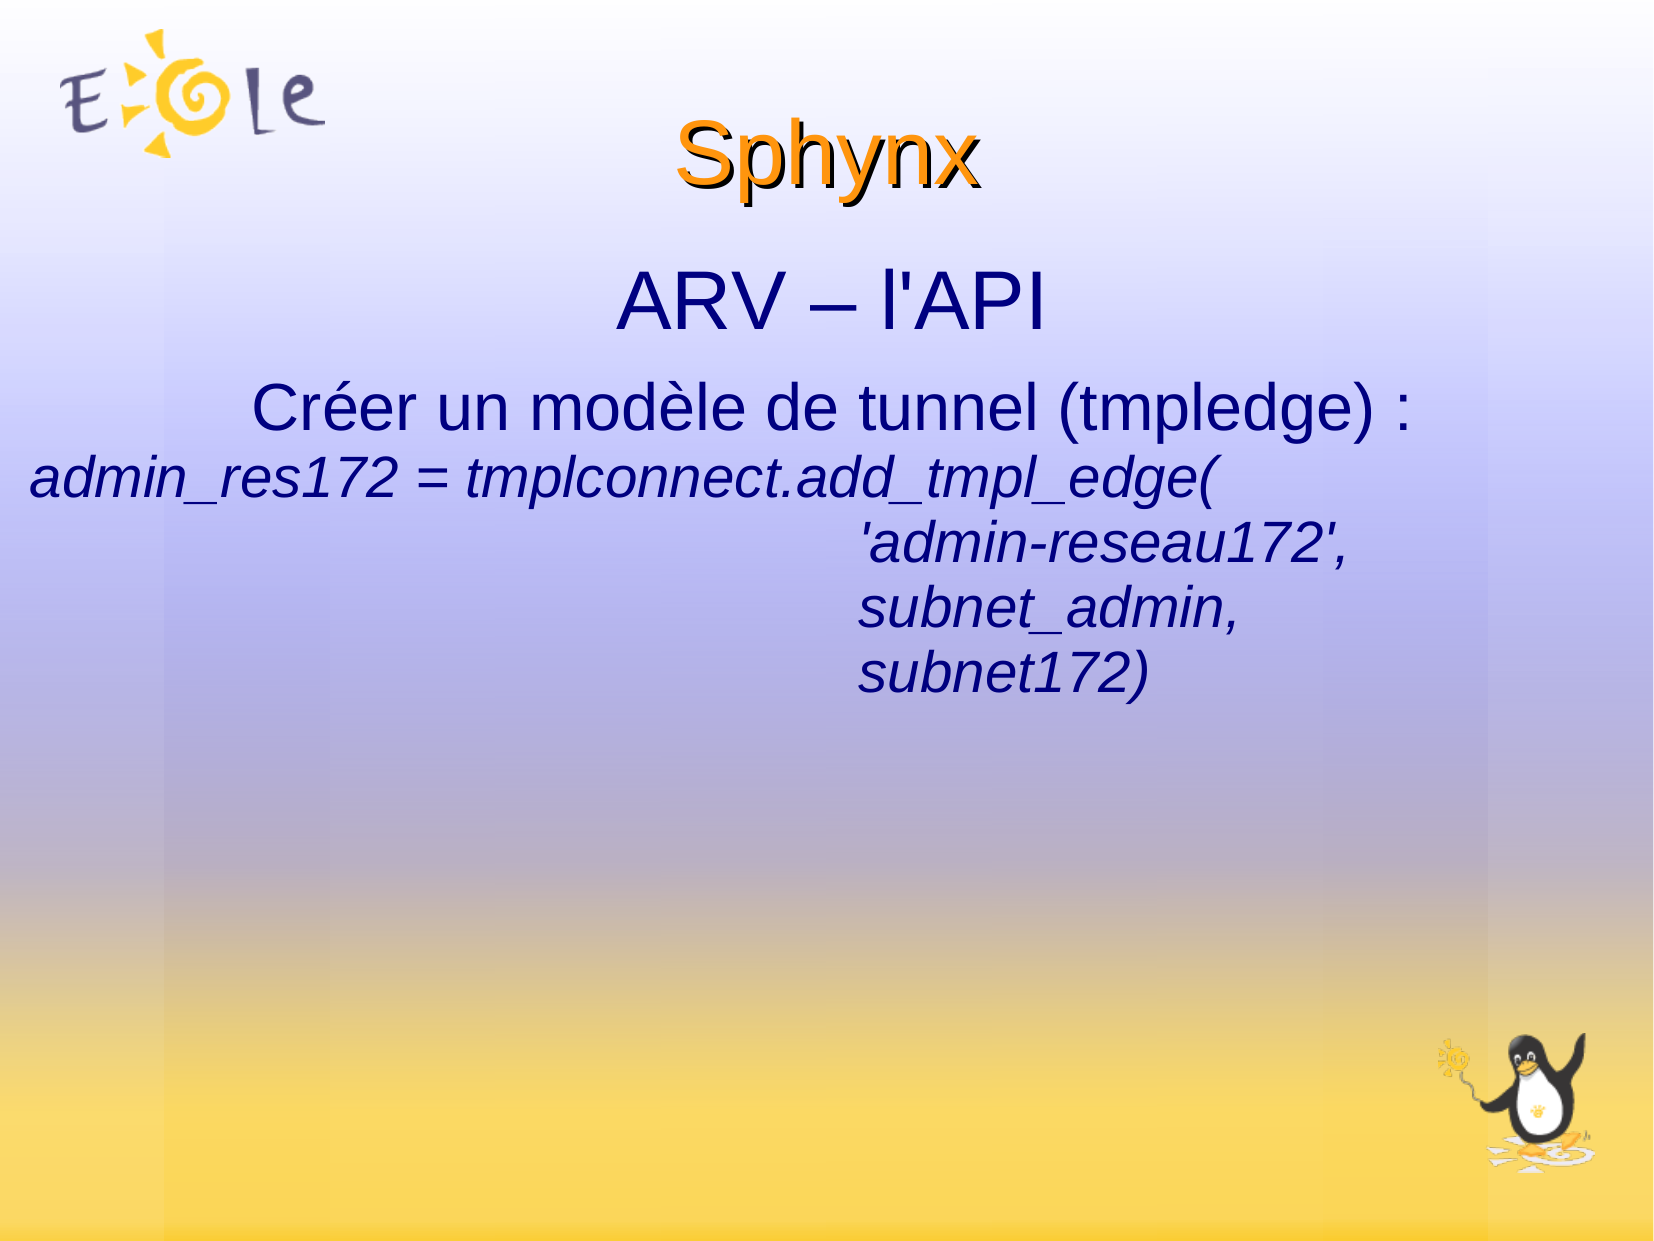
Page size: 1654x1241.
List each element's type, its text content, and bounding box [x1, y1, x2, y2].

picture [0, 0, 1654, 1241]
list ARV – l'API Créer un modèle de tunnel (tmpledge) : admin_res172 = tmplconnect.add_tmpl_edge( 'admin-reseau172', subnet_admin, subnet172) [29, 253, 1636, 763]
title Sphynx [82, 49, 1571, 253]
